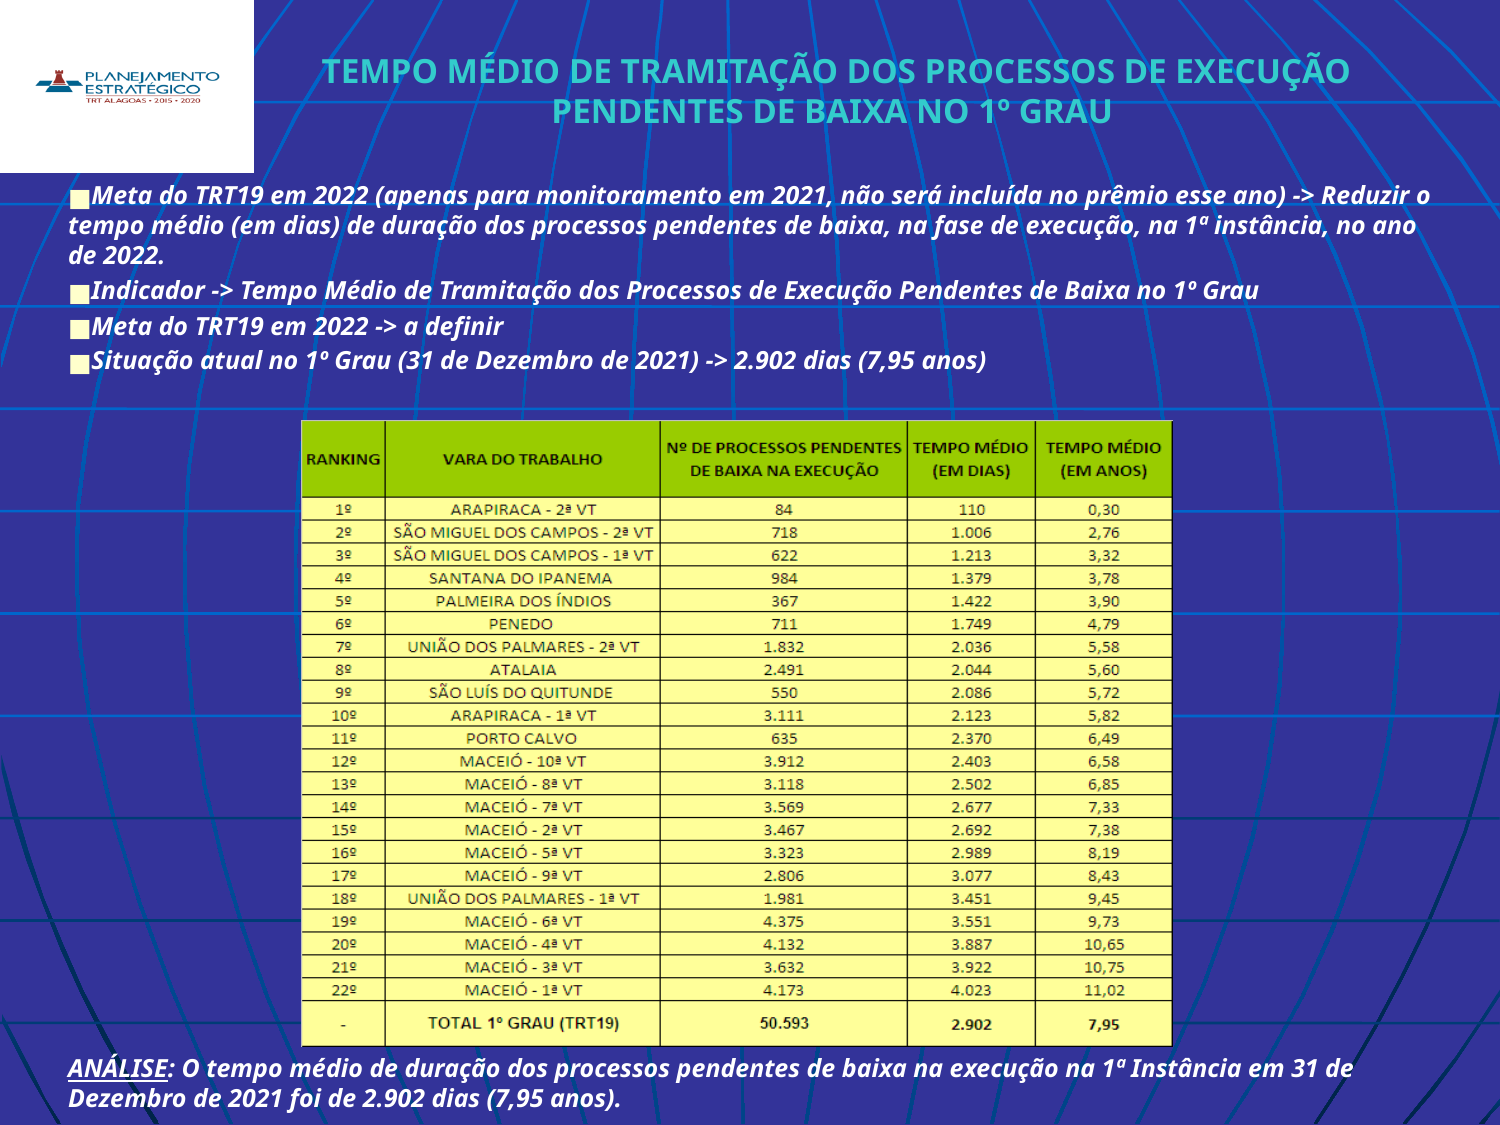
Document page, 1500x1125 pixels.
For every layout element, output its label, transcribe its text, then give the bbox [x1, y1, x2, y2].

text_box TEMPO MÉDIO DE TRAMITAÇÃO DOS PROCESSOS DE EXECUÇÃO PENDENTES DE BAIXA NO 1º GRAU [254, 42, 1436, 138]
text_box ANÁLISE: O tempo médio de duração dos processos pendentes de baixa na execução na 1ª Instância em 31 de Dezembro de 2021 foi de 2.902 dias (7,95 anos). [53, 1045, 1459, 1125]
picture [0, 0, 254, 173]
picture [301, 420, 1173, 1047]
text_box Meta do TRT19 em 2022 (apenas para monitoramento em 2021, não será incluída no prêmio esse ano) -> Reduzir o tempo médio (em dias) de duração dos processos pendentes de baixa, na fase de execução, na 1ª instância, no ano de 2022. Indicador -> Tempo Médio de Tramitação dos Processos de Execução Pendentes de Baixa no 1º Grau Meta do TRT19 em 2022 -> a definir Situação atual no 1º Grau (31 de Dezembro de 2021) -> 2.902 dias (7,95 anos) [53, 172, 1459, 421]
